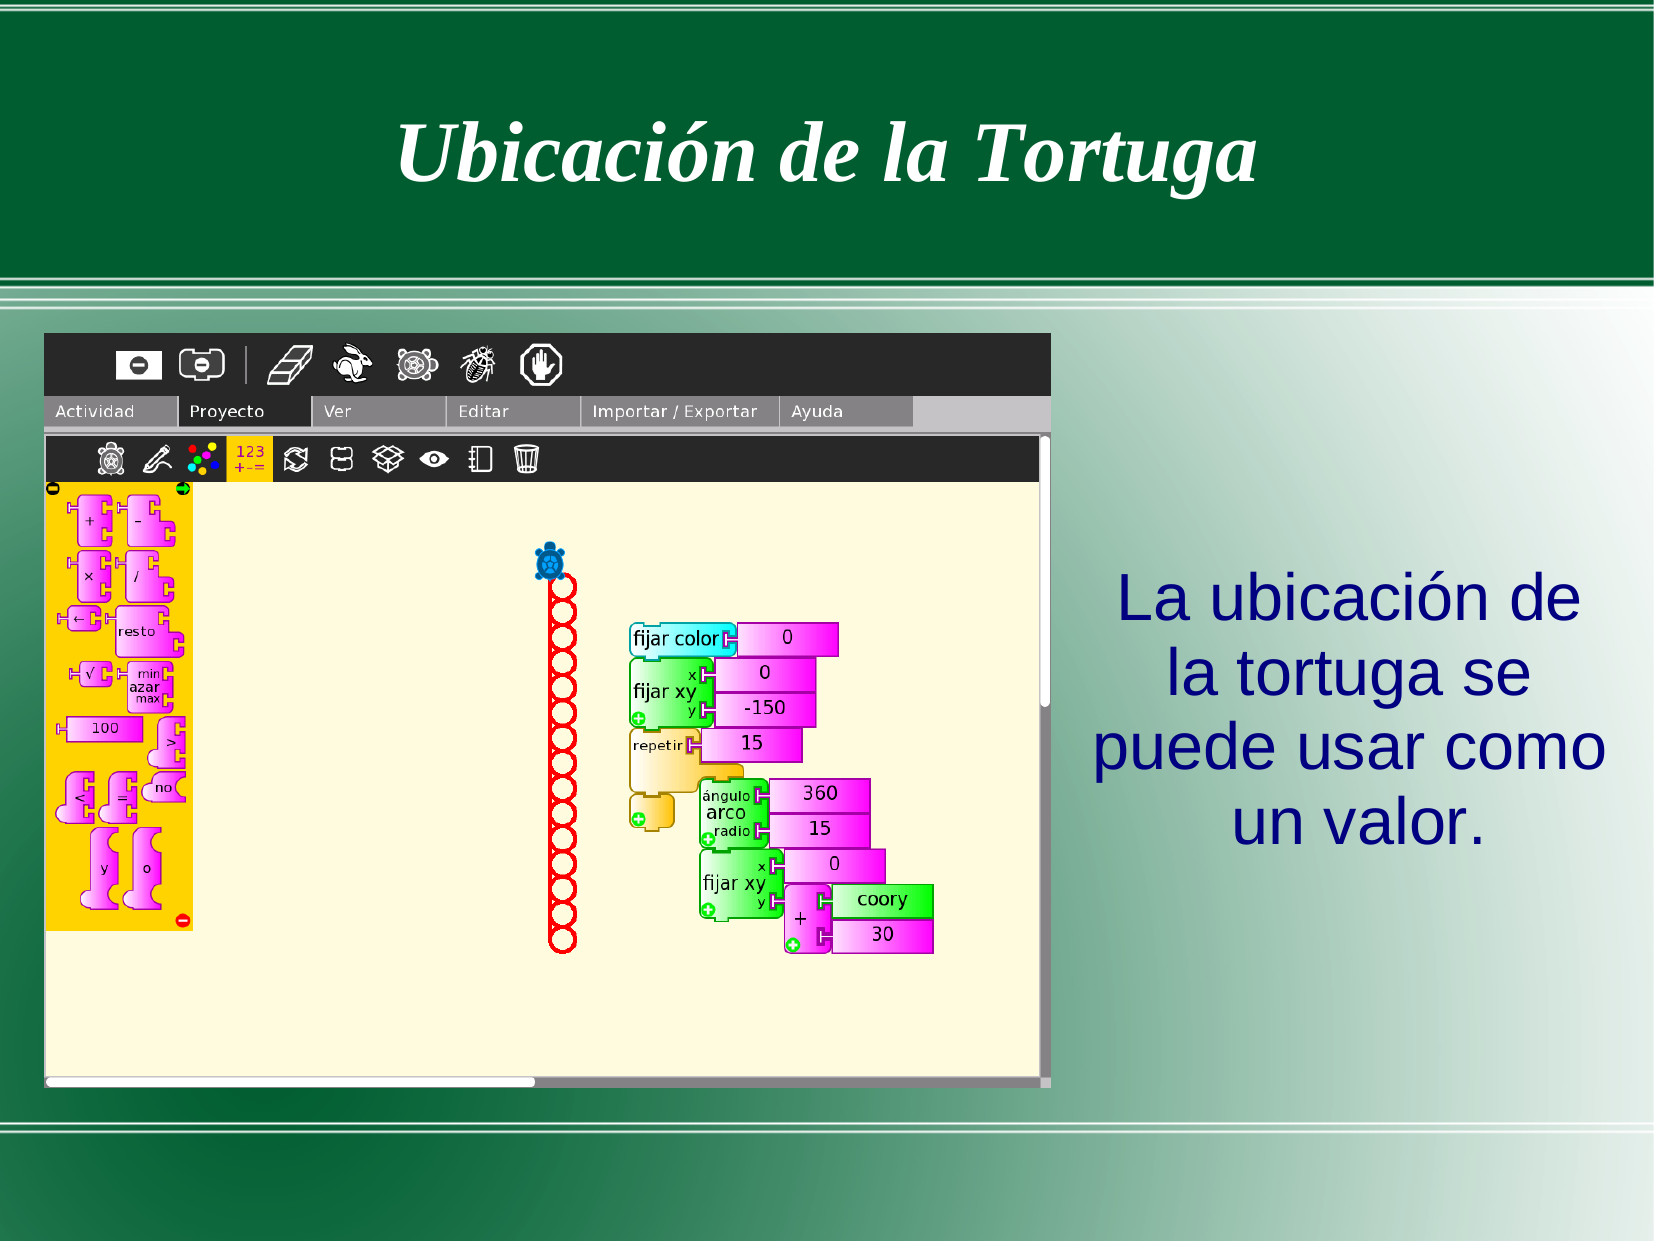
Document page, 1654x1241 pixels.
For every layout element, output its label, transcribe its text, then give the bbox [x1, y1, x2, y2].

subtitle La ubicación de la tortuga se puede usar como un valor. [1087, 337, 1613, 1156]
picture [0, 0, 1654, 1241]
title Ubicación de la Tortuga [82, 49, 1571, 257]
